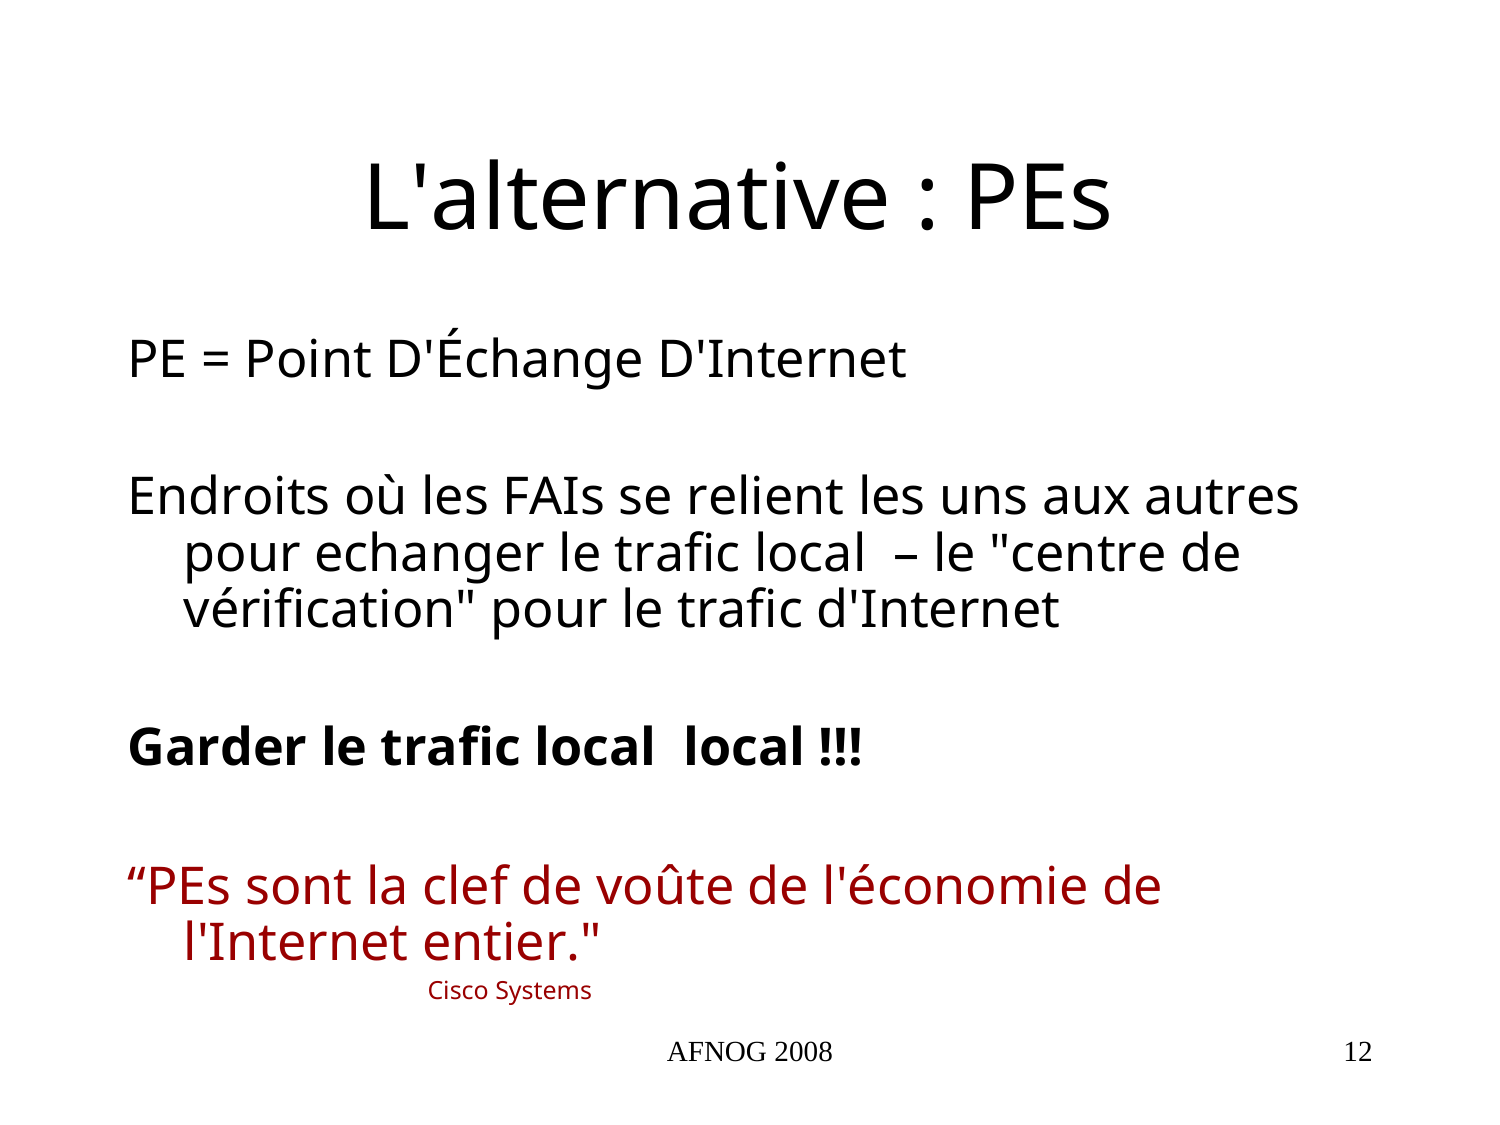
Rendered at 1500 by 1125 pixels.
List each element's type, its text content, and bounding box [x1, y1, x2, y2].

text_box <number> [1074, 1025, 1388, 1101]
title L'alternative : PEs [112, 99, 1388, 288]
text_box AFNOG 2008 [512, 1025, 988, 1101]
list PE = Point D'Échange D'Internet Endroits où les FAIs se relient les uns aux autres pour echanger le trafic local – le "centre de vérification" pour le trafic d'Internet Garder le trafic local local !!! “PEs sont la clef de voûte de l'économie de l'Internet entier." Cisco Systems [112, 324, 1388, 1001]
